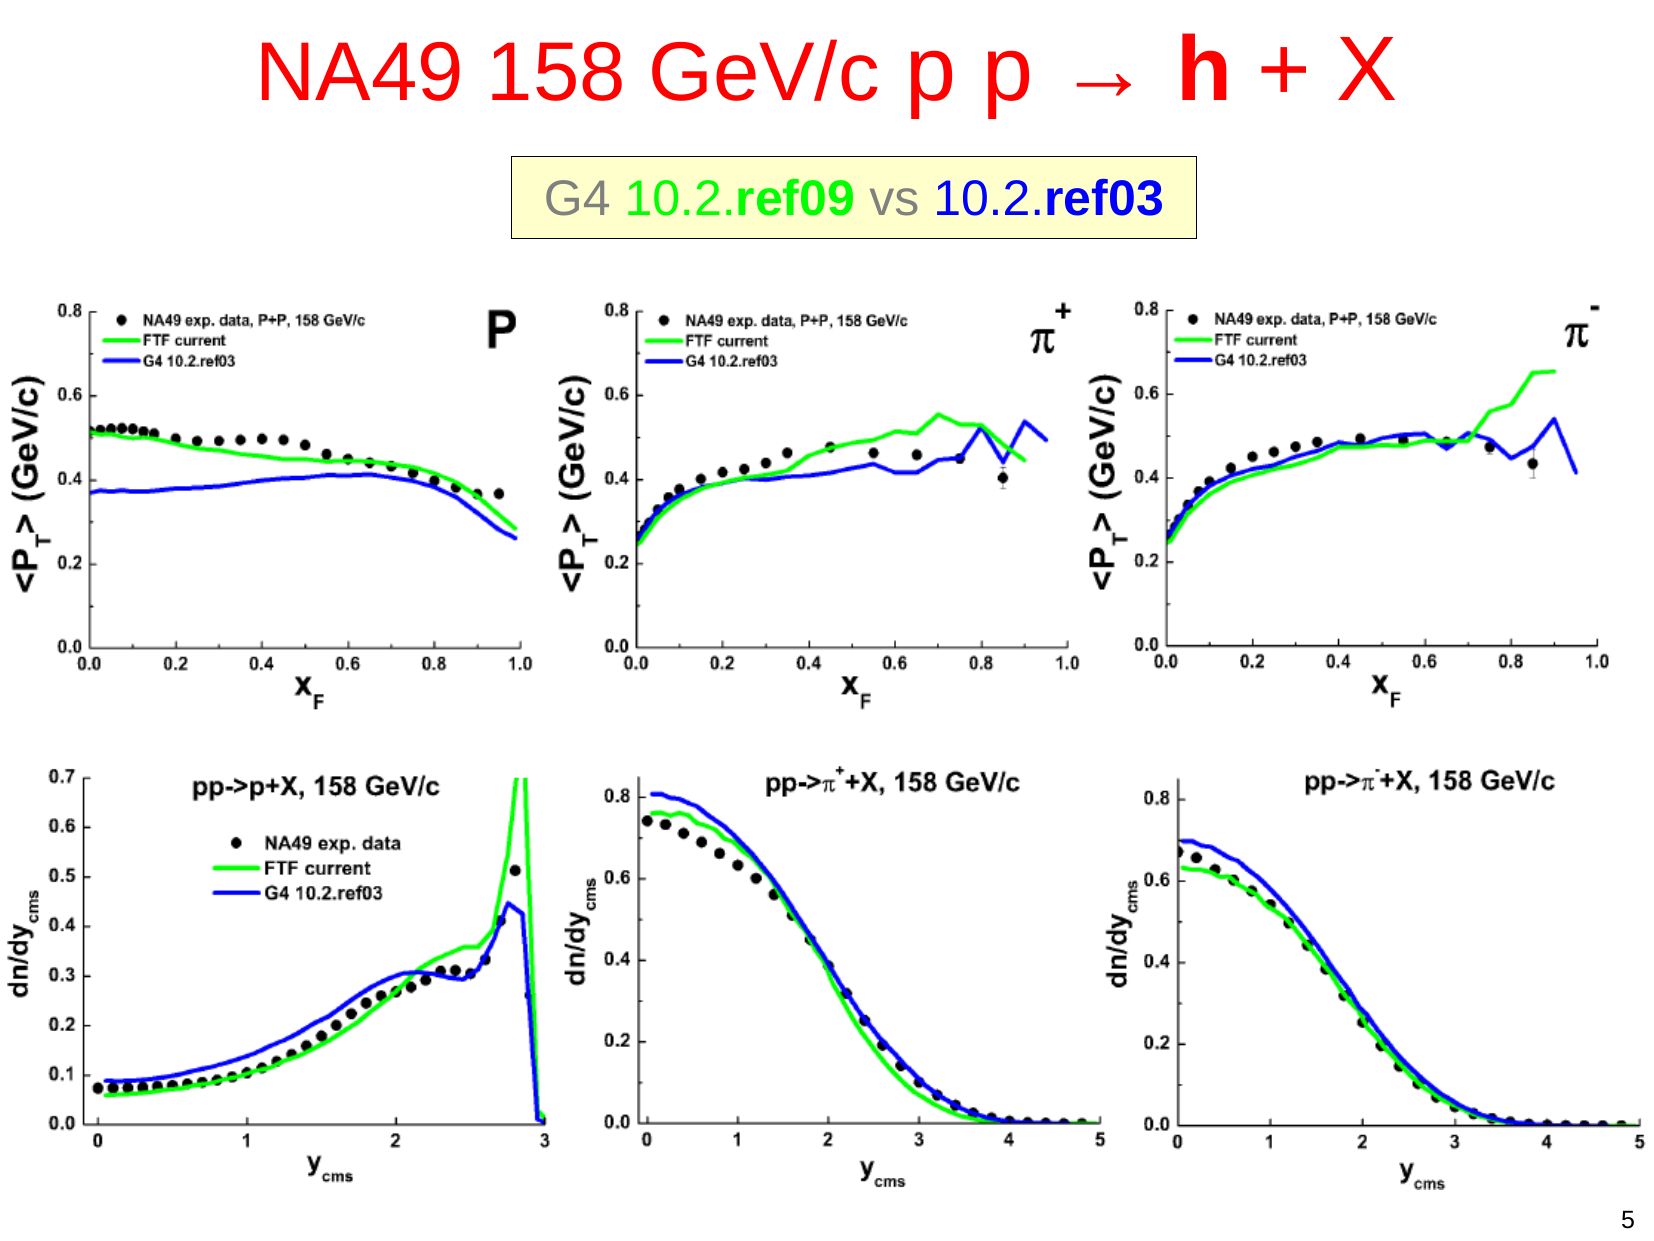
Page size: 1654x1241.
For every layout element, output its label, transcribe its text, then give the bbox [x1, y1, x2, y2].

text_box 5 [1607, 1200, 1649, 1239]
picture [6, 271, 1651, 717]
picture [6, 739, 1651, 1190]
text_box G4 10.2.ref09 vs 10.2.ref03 [511, 156, 1197, 239]
title NA49 158 GeV/c p p → h + X [0, 9, 1654, 129]
